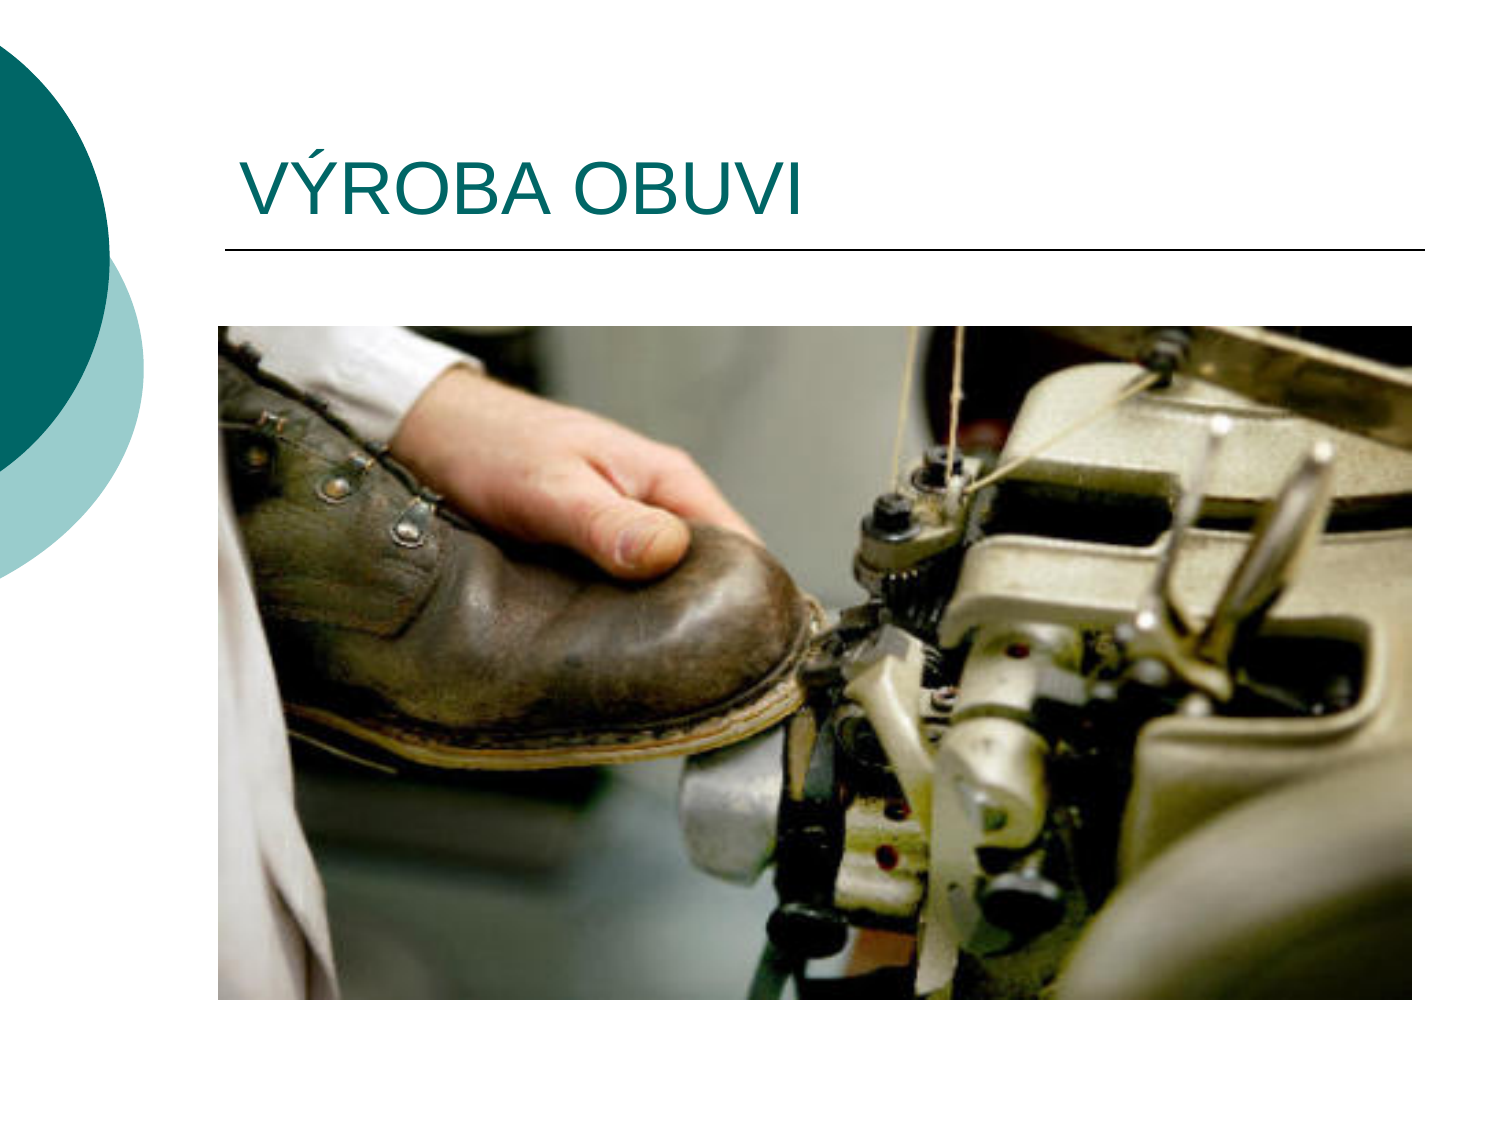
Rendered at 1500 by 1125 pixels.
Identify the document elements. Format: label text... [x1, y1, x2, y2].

title VÝROBA OBUVI [224, 49, 1425, 237]
picture [218, 326, 1412, 1000]
